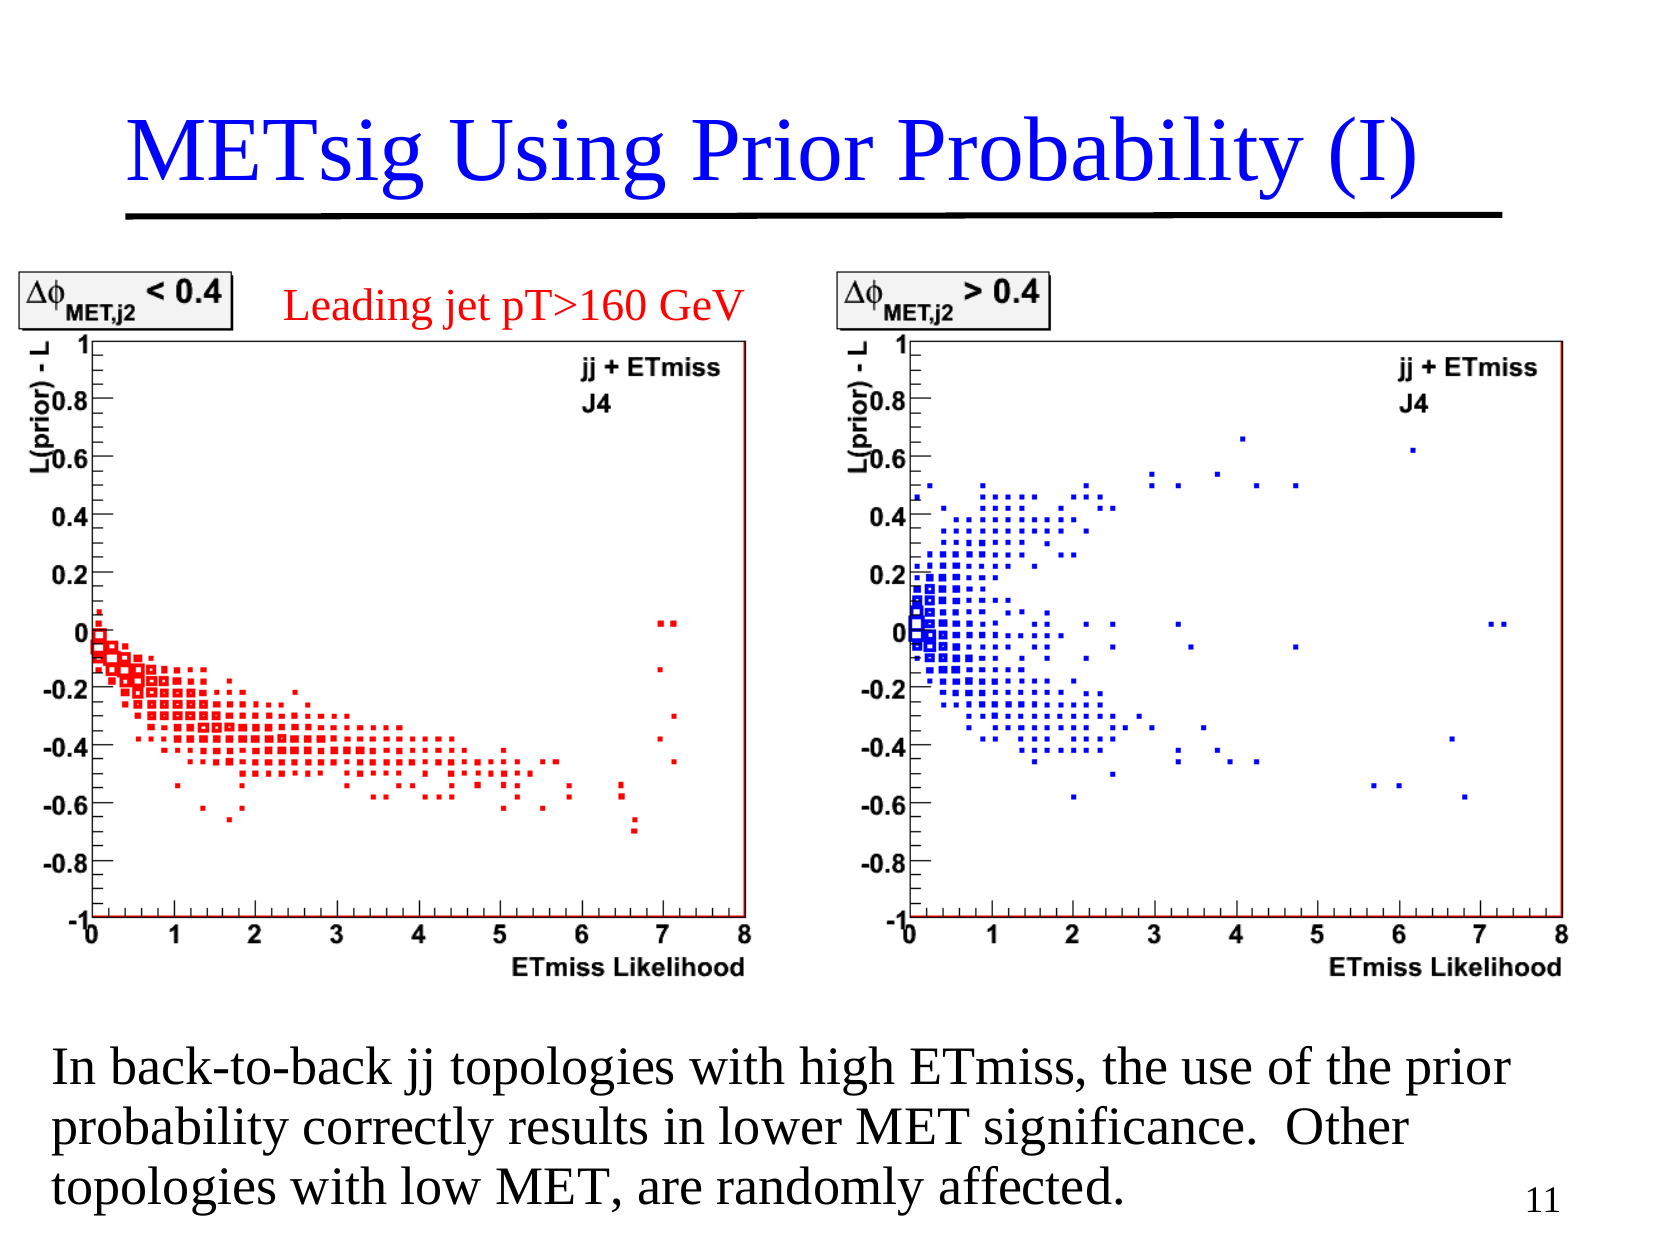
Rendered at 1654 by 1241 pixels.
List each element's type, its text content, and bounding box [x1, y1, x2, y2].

picture [829, 269, 1644, 991]
text_box Leading jet pT>160 GeV [282, 279, 736, 331]
text_box In back-to-back jj topologies with high ETmiss, the use of the prior probability correctly results in lower MET significance. Other topologies with low MET, are randomly affected. [51, 1035, 1524, 1217]
picture [11, 269, 827, 991]
text_box METsig Using Prior Probability (I) [125, 98, 1486, 211]
